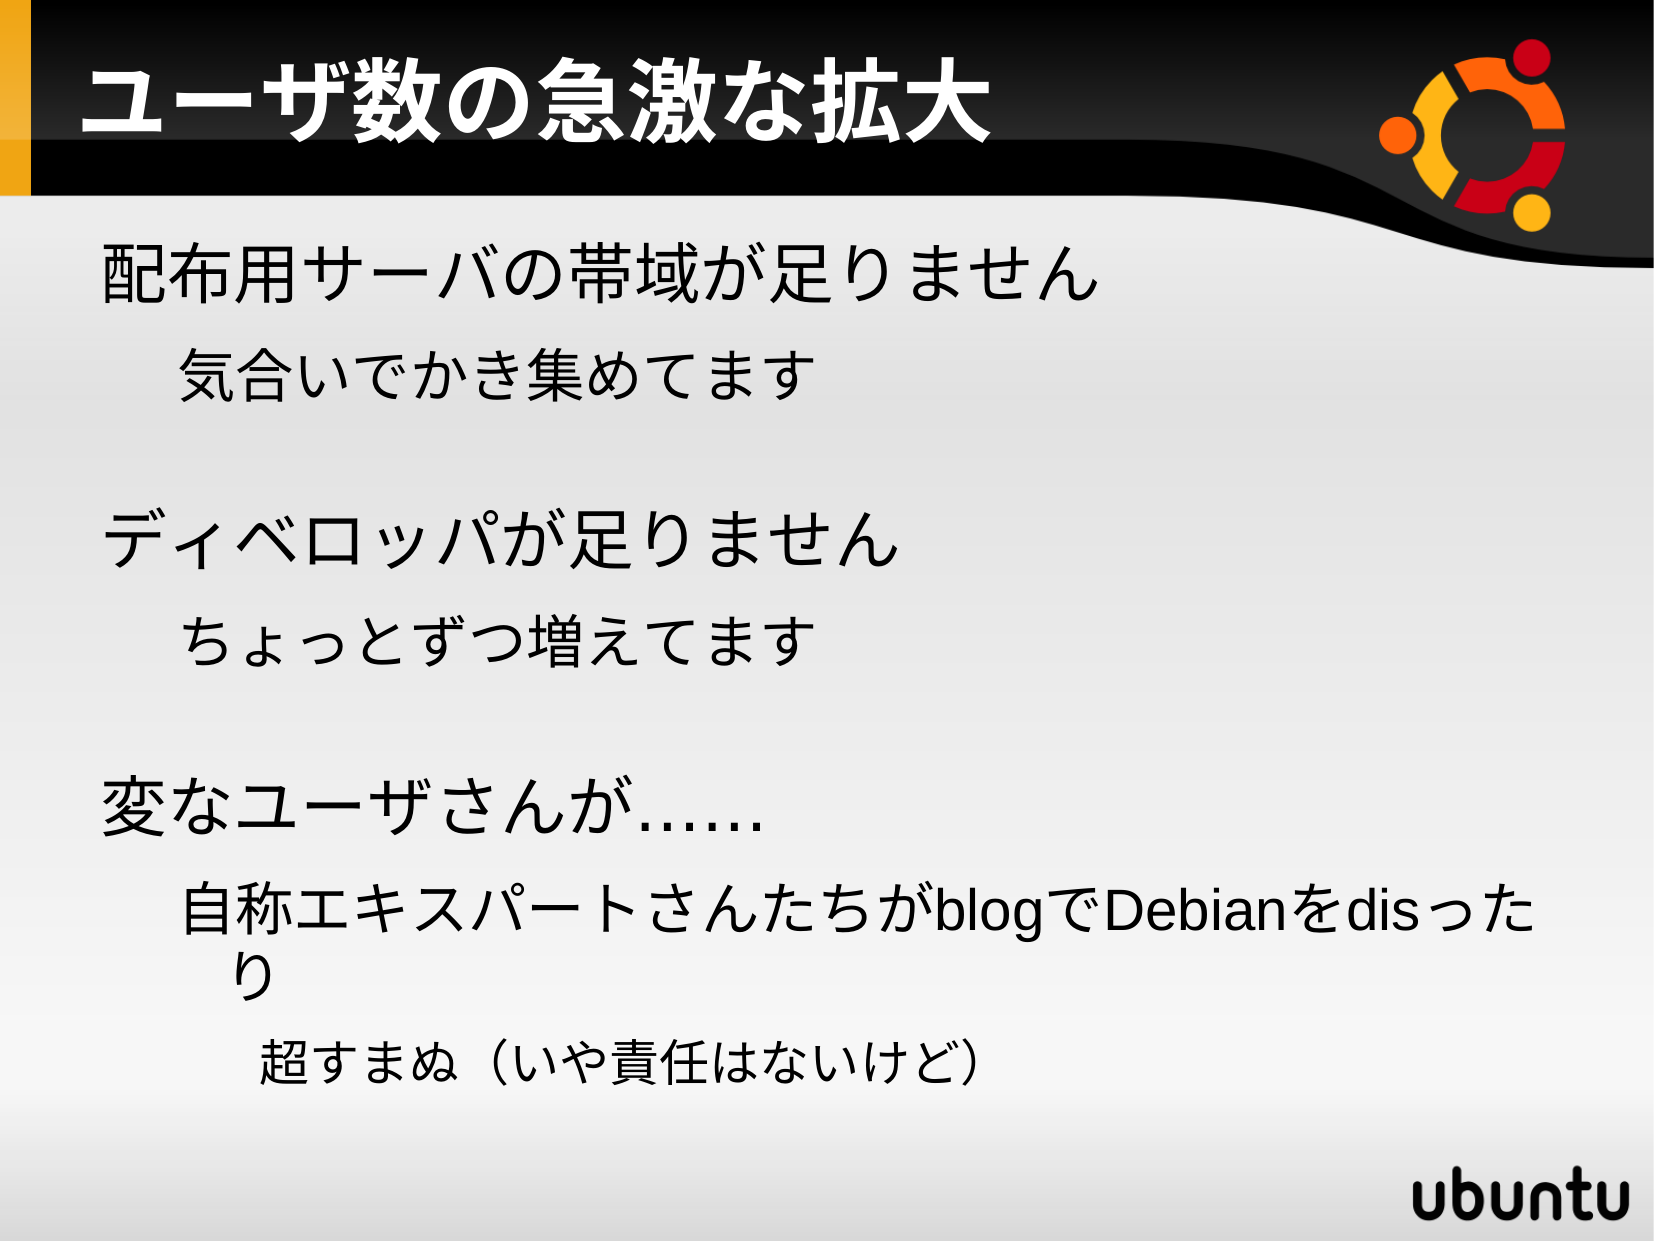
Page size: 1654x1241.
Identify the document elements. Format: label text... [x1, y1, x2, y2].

picture [0, 0, 1654, 1241]
title ユーザ数の急激な拡大 [76, 0, 1565, 208]
list 配布用サーバの帯域が足りません 気合いでかき集めてます ディベロッパが足りません ちょっとずつ増えてます 変なユーザさんが…… 自称エキスパートさんたちがblogでDebianをdisったり 超すまぬ（いや責任はないけど） [82, 236, 1571, 1094]
